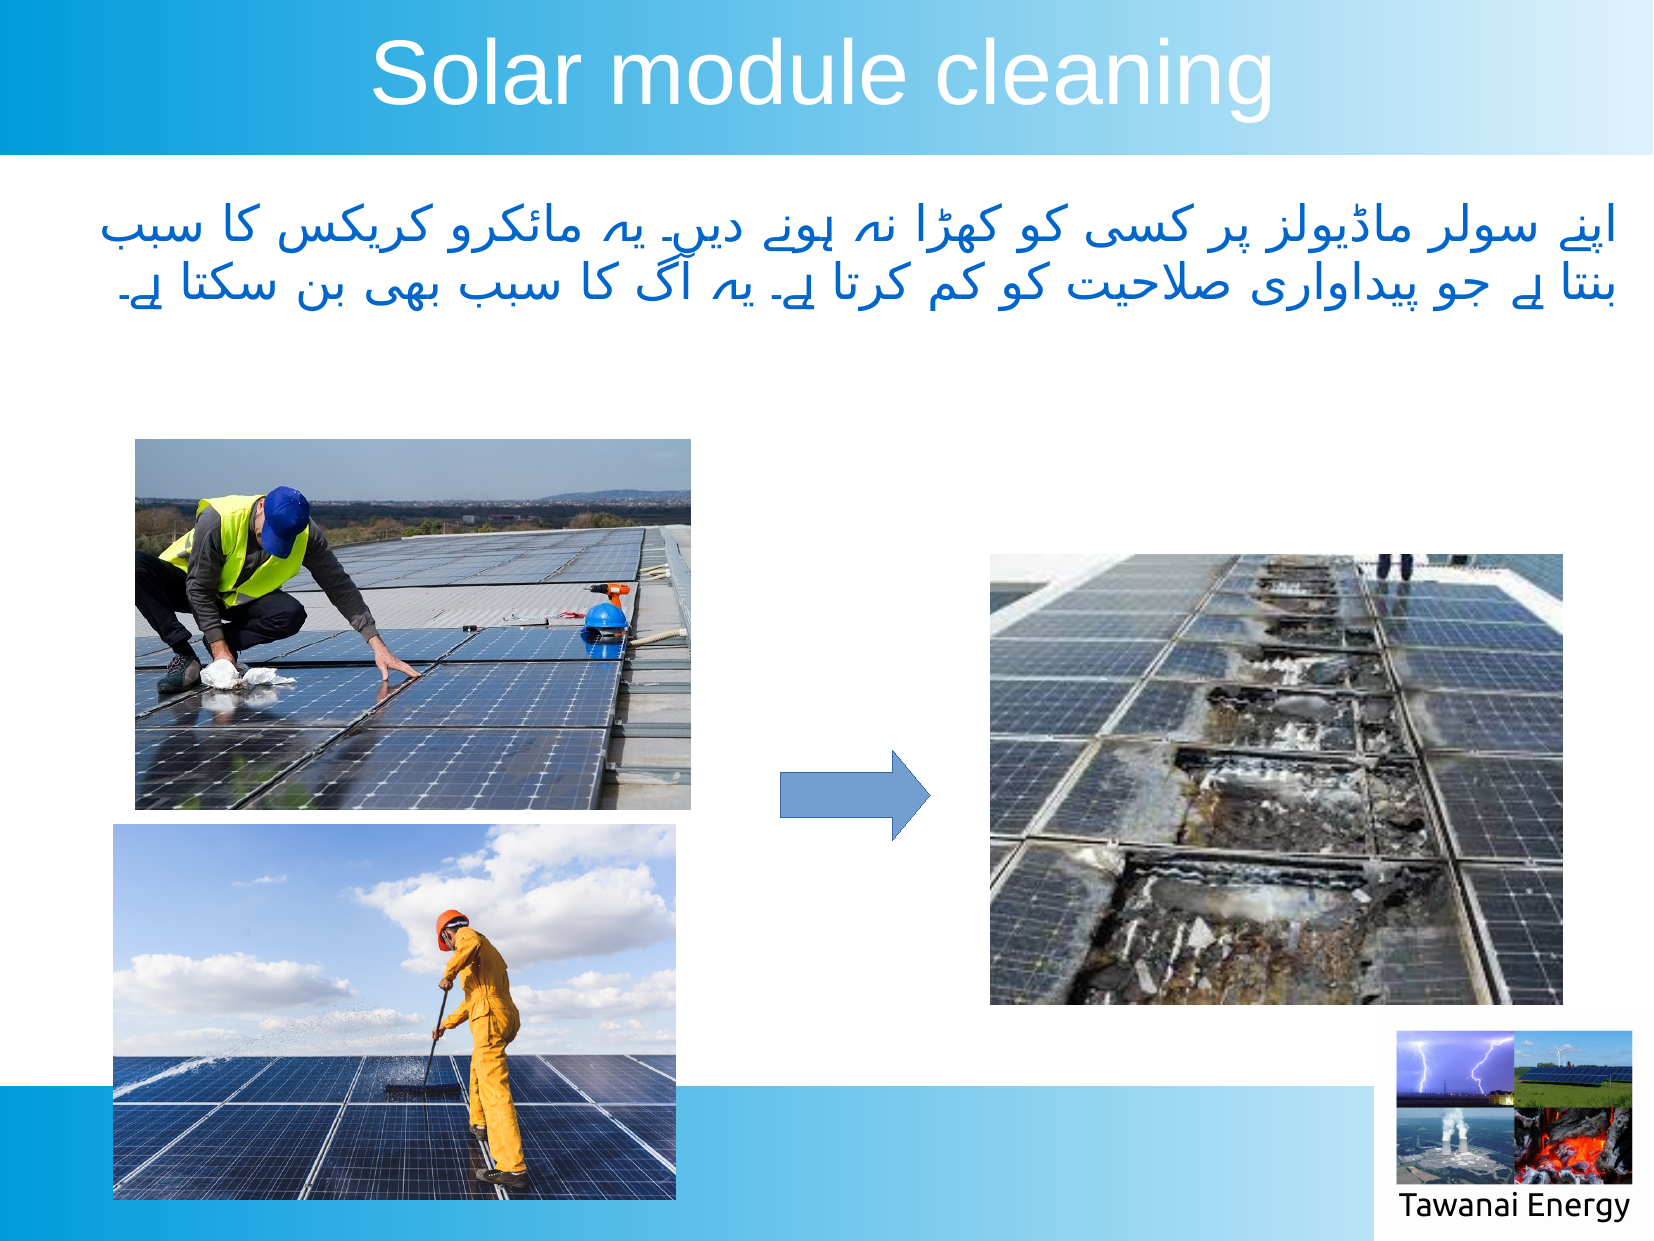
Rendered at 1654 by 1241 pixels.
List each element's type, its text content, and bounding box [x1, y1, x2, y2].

text_box [780, 750, 931, 841]
list اپنے سولر ماڈیولز پر کسی کو کھڑا نہ ہونے دیں۔ یہ مائکرو کریکس کا سبب بنتا ہے جو پیداواری صلاحیت کو کم کرتا ہے۔ یہ آگ کا سبب بھی بن سکتا ہے۔ [56, 195, 1621, 946]
title Solar module cleaning [79, 20, 1568, 126]
picture [990, 554, 1563, 1006]
picture [113, 824, 676, 1241]
picture [1374, 1009, 1654, 1241]
picture [135, 439, 691, 811]
